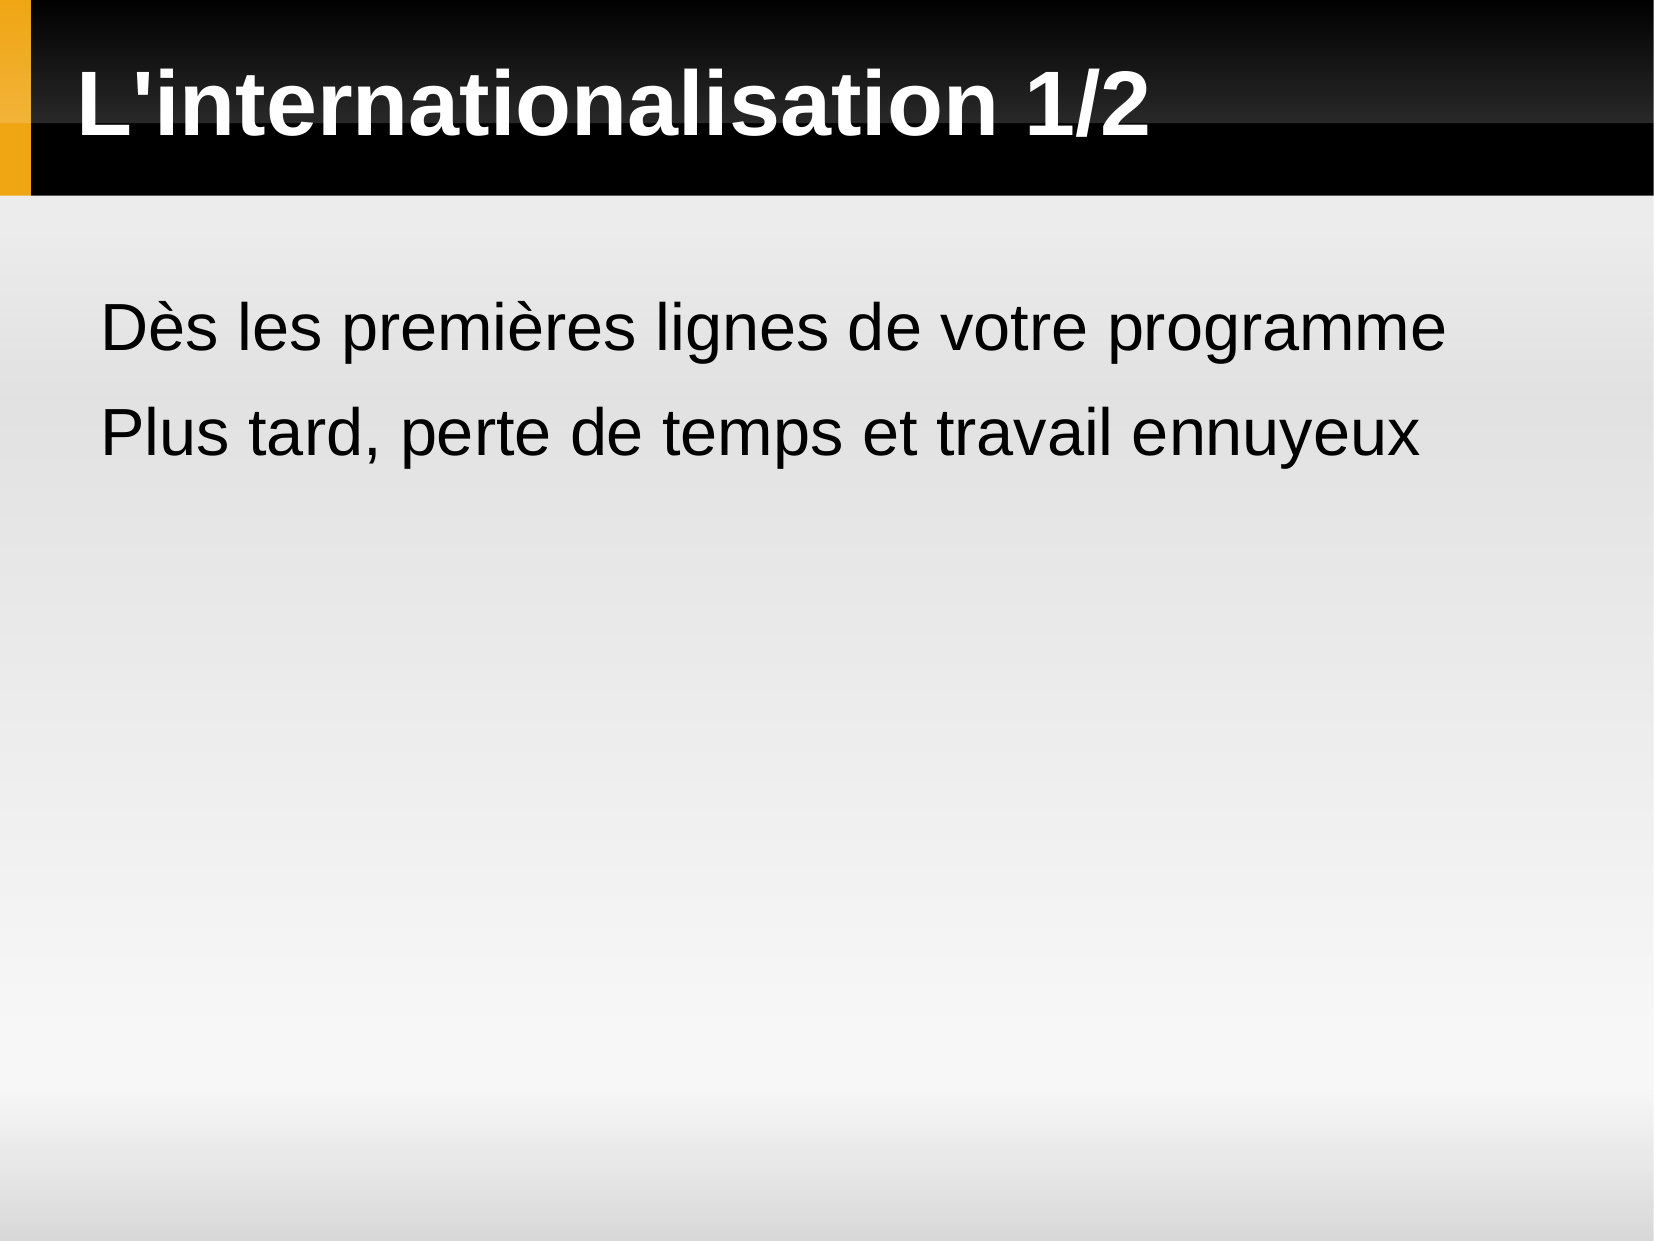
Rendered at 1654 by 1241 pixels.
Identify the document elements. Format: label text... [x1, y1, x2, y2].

picture [0, 0, 1654, 1241]
list Dès les premières lignes de votre programme Plus tard, perte de temps et travail ennuyeux [82, 290, 1571, 1094]
title L'internationalisation 1/2 [76, 7, 1565, 200]
